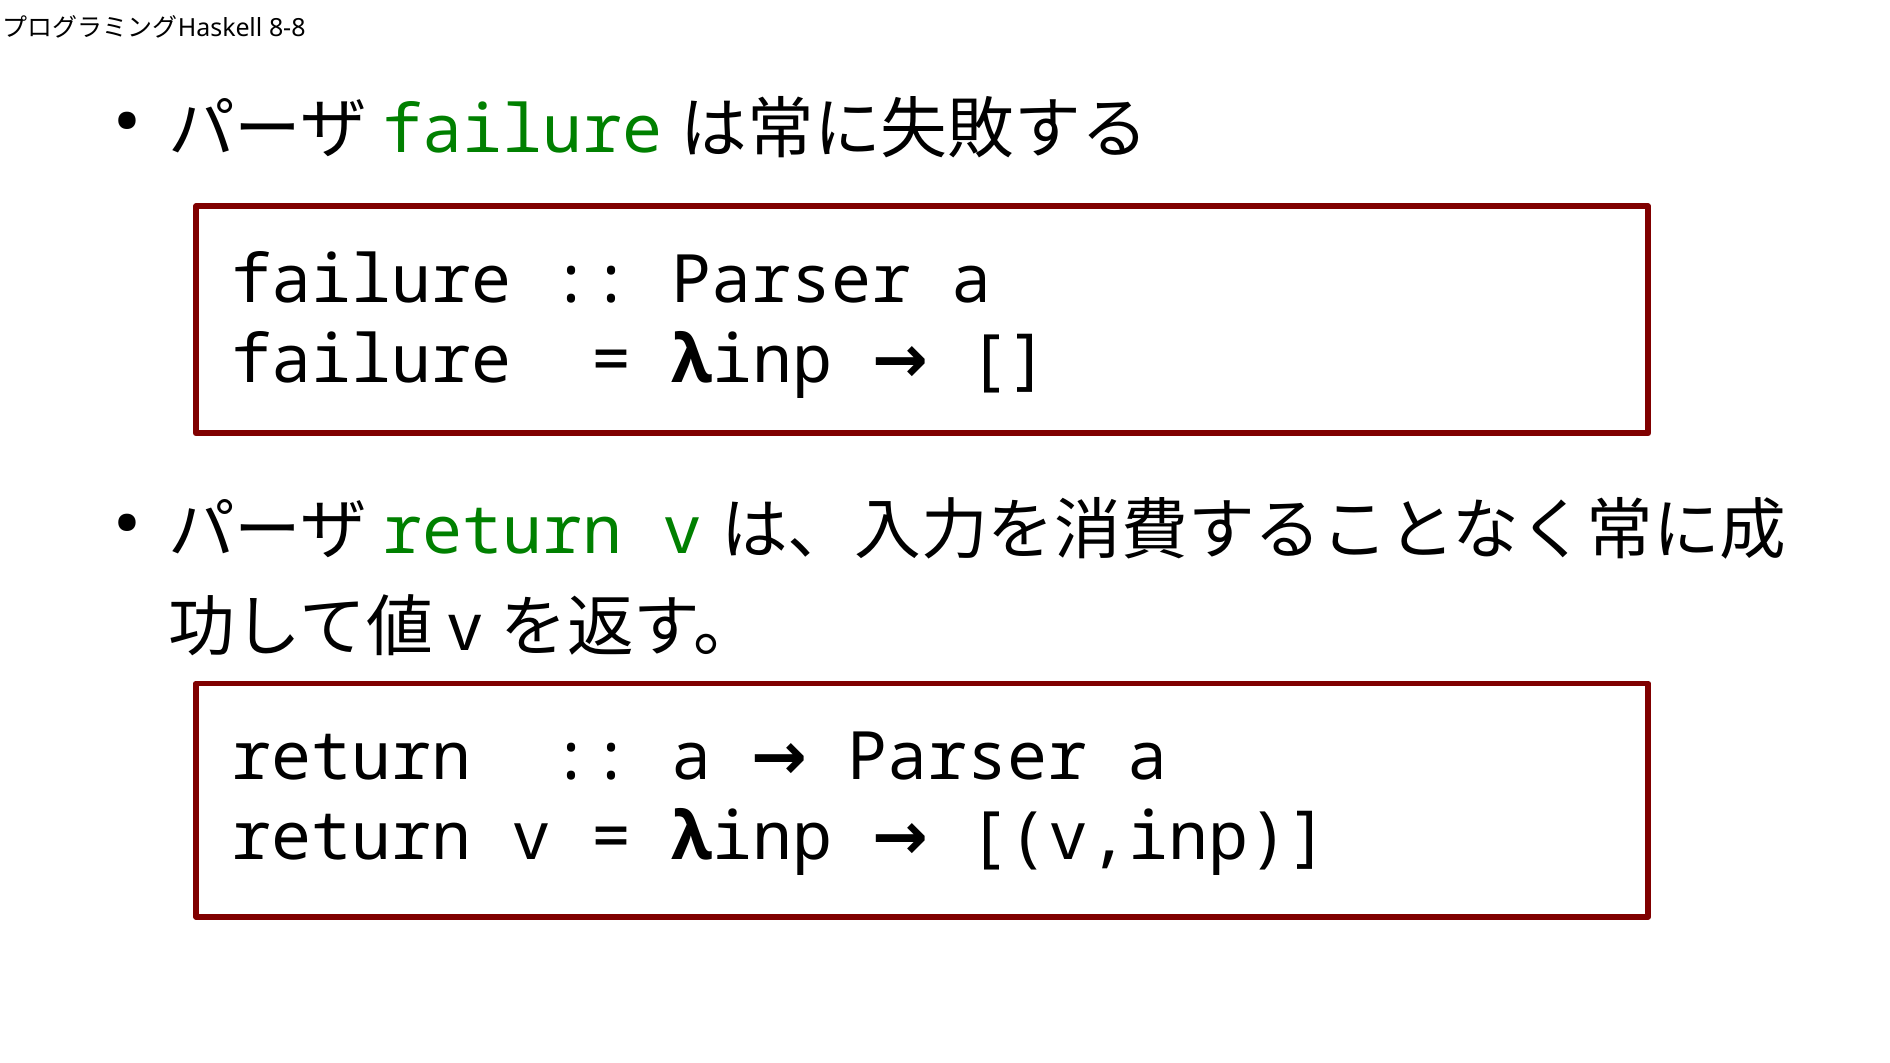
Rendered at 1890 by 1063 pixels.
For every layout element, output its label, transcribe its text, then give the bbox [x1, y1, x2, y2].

list パーザ return v は、入力を消費することなく常に成功して値 v を返す。 [94, 473, 1809, 633]
list パーザ failure は常に失敗する [94, 71, 1796, 156]
text_box failure :: Parser a failure = λinp → [] [195, 206, 1649, 434]
text_box return :: a → Parser a return v = λinp → [(v,inp)] [195, 683, 1649, 917]
